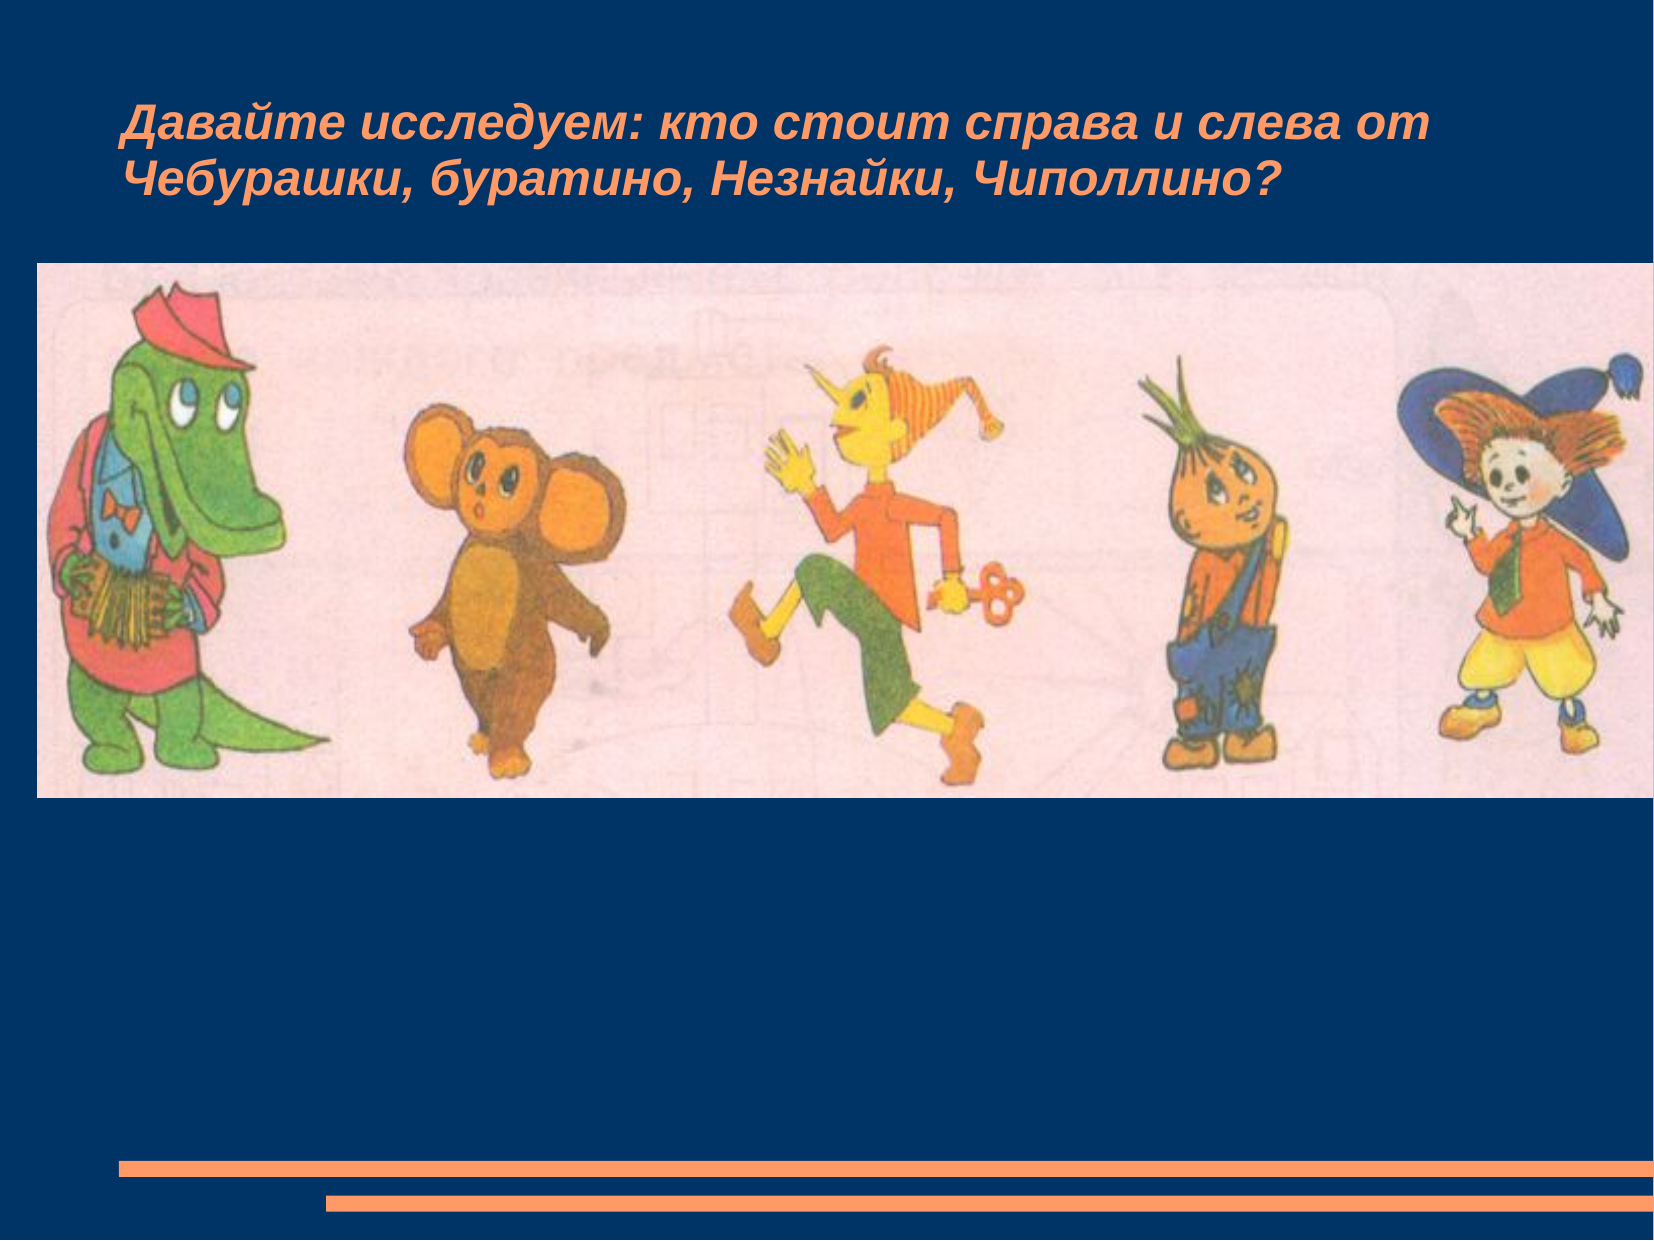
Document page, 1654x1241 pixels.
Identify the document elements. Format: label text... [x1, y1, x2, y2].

title Давайте исследуем: кто стоит справа и слева от Чебурашки, буратино, Незнайки, Чиполлино? [121, 46, 1534, 254]
picture [37, 263, 1654, 798]
